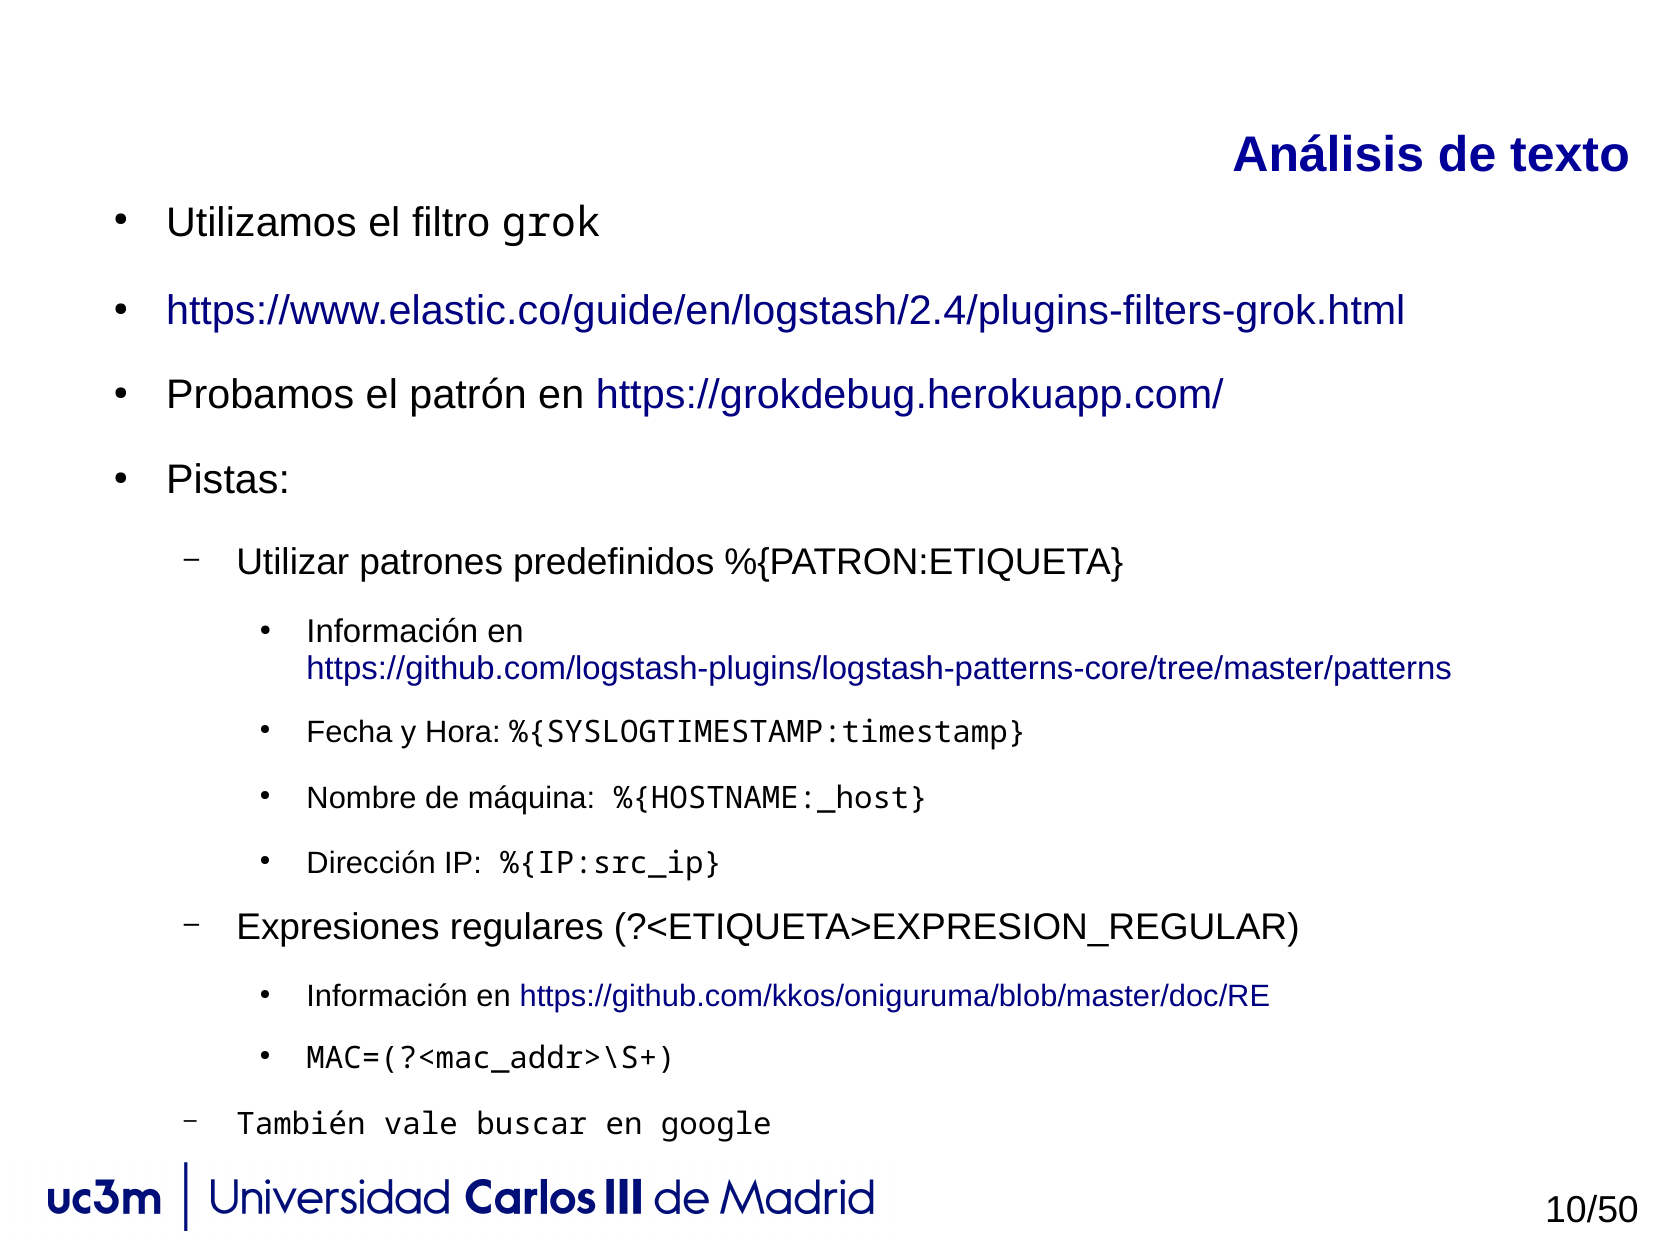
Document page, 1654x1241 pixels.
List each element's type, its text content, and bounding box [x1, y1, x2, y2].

picture [11, 1151, 910, 1241]
title Análisis de texto [366, 0, 1630, 182]
list Utilizamos el filtro grok https://www.elastic.co/guide/en/logstash/2.4/plugins-filters-grok.html Probamos el patrón en https://grokdebug.herokuapp.com/ Pistas: Utilizar patrones predefinidos %{PATRON:ETIQUETA} Información en https://github.com/logstash-plugins/logstash-patterns-core/tree/master/patterns Fecha y Hora: %{SYSLOGTIMESTAMP:timestamp} Nombre de máquina: %{HOSTNAME:_host} Dirección IP: %{IP:src_ip} Expresiones regulares (?<ETIQUETA>EXPRESION_REGULAR) Información en https://github.com/kkos/oniguruma/blob/master/doc/RE MAC=(?<mac_addr>\S+) También vale buscar en google [95, 192, 1584, 1147]
